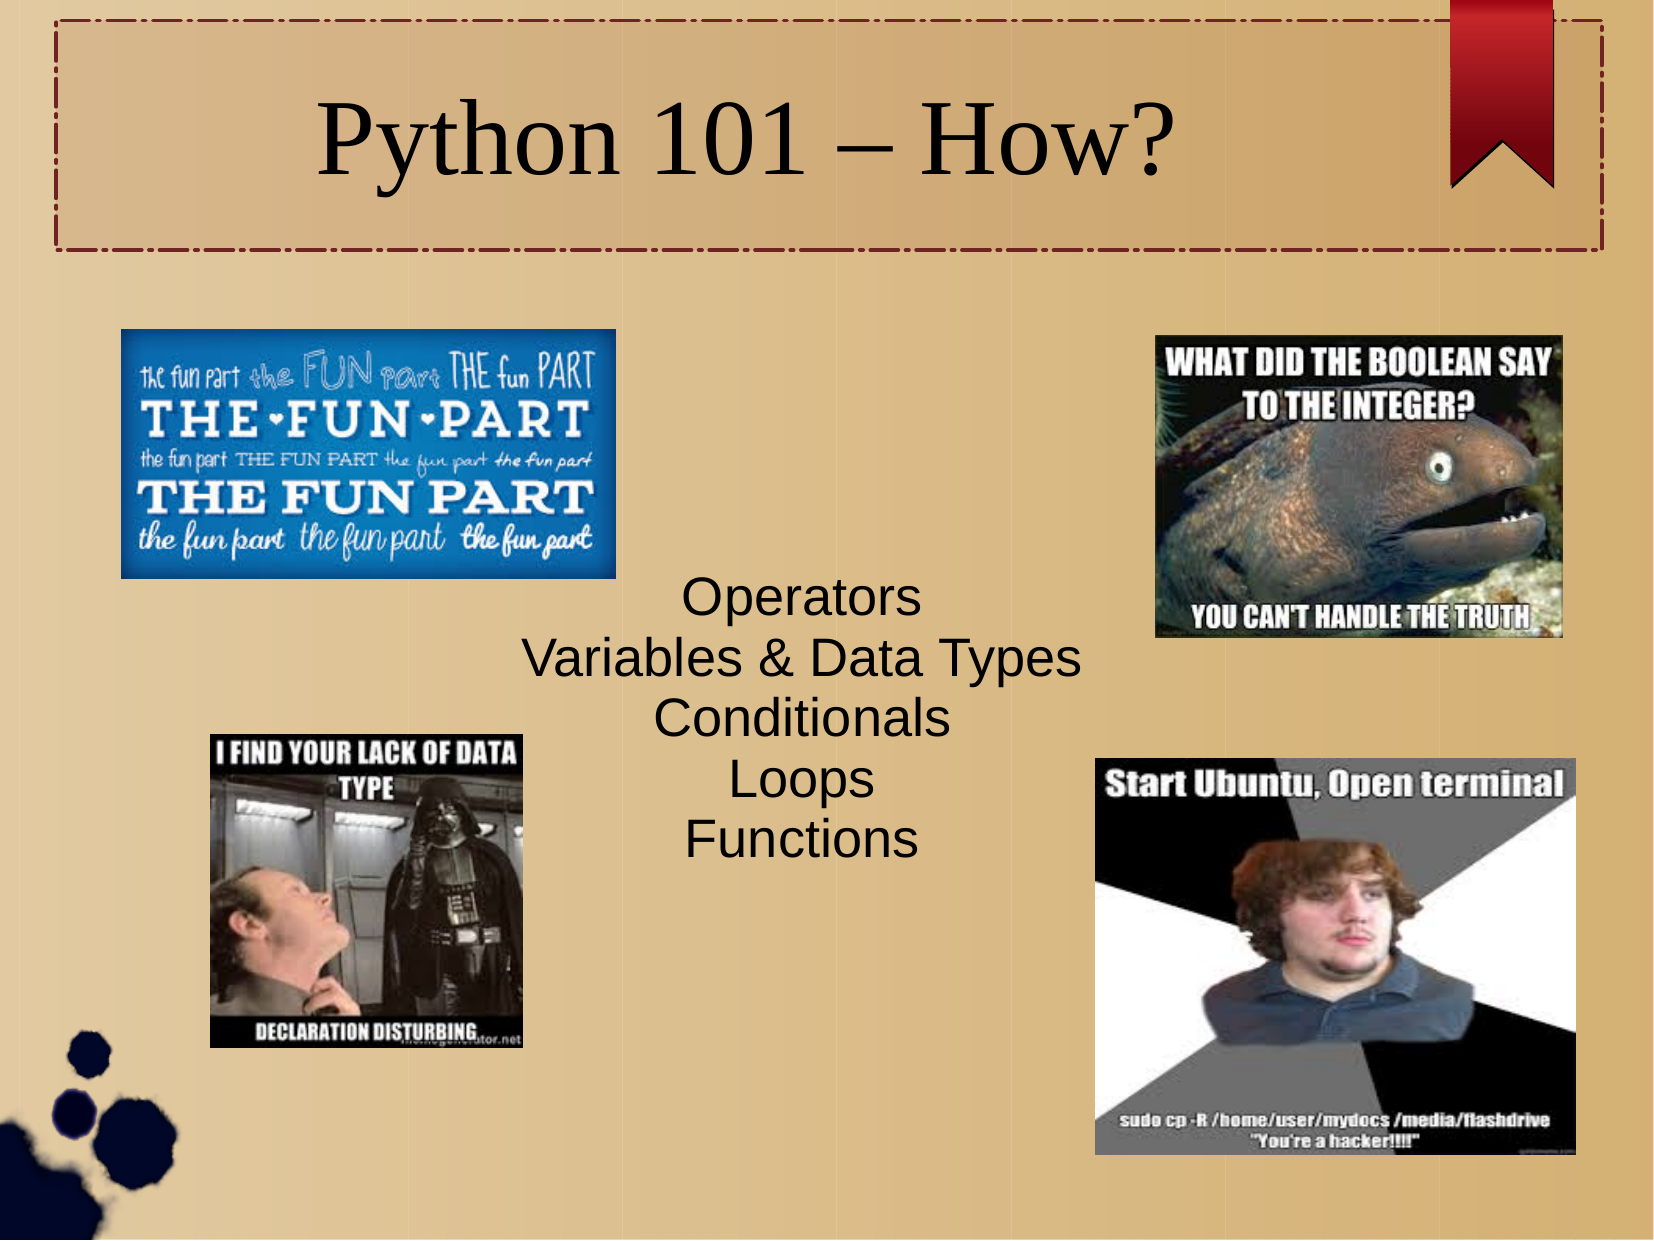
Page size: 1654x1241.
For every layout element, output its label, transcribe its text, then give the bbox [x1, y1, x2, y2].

picture [1155, 335, 1563, 638]
subtitle Operators Variables & Data Types Conditionals Loops Functions [345, 566, 1261, 871]
picture [121, 329, 616, 579]
picture [210, 734, 523, 1048]
picture [1095, 758, 1576, 1156]
title Python 101 – How? [82, 47, 1412, 229]
